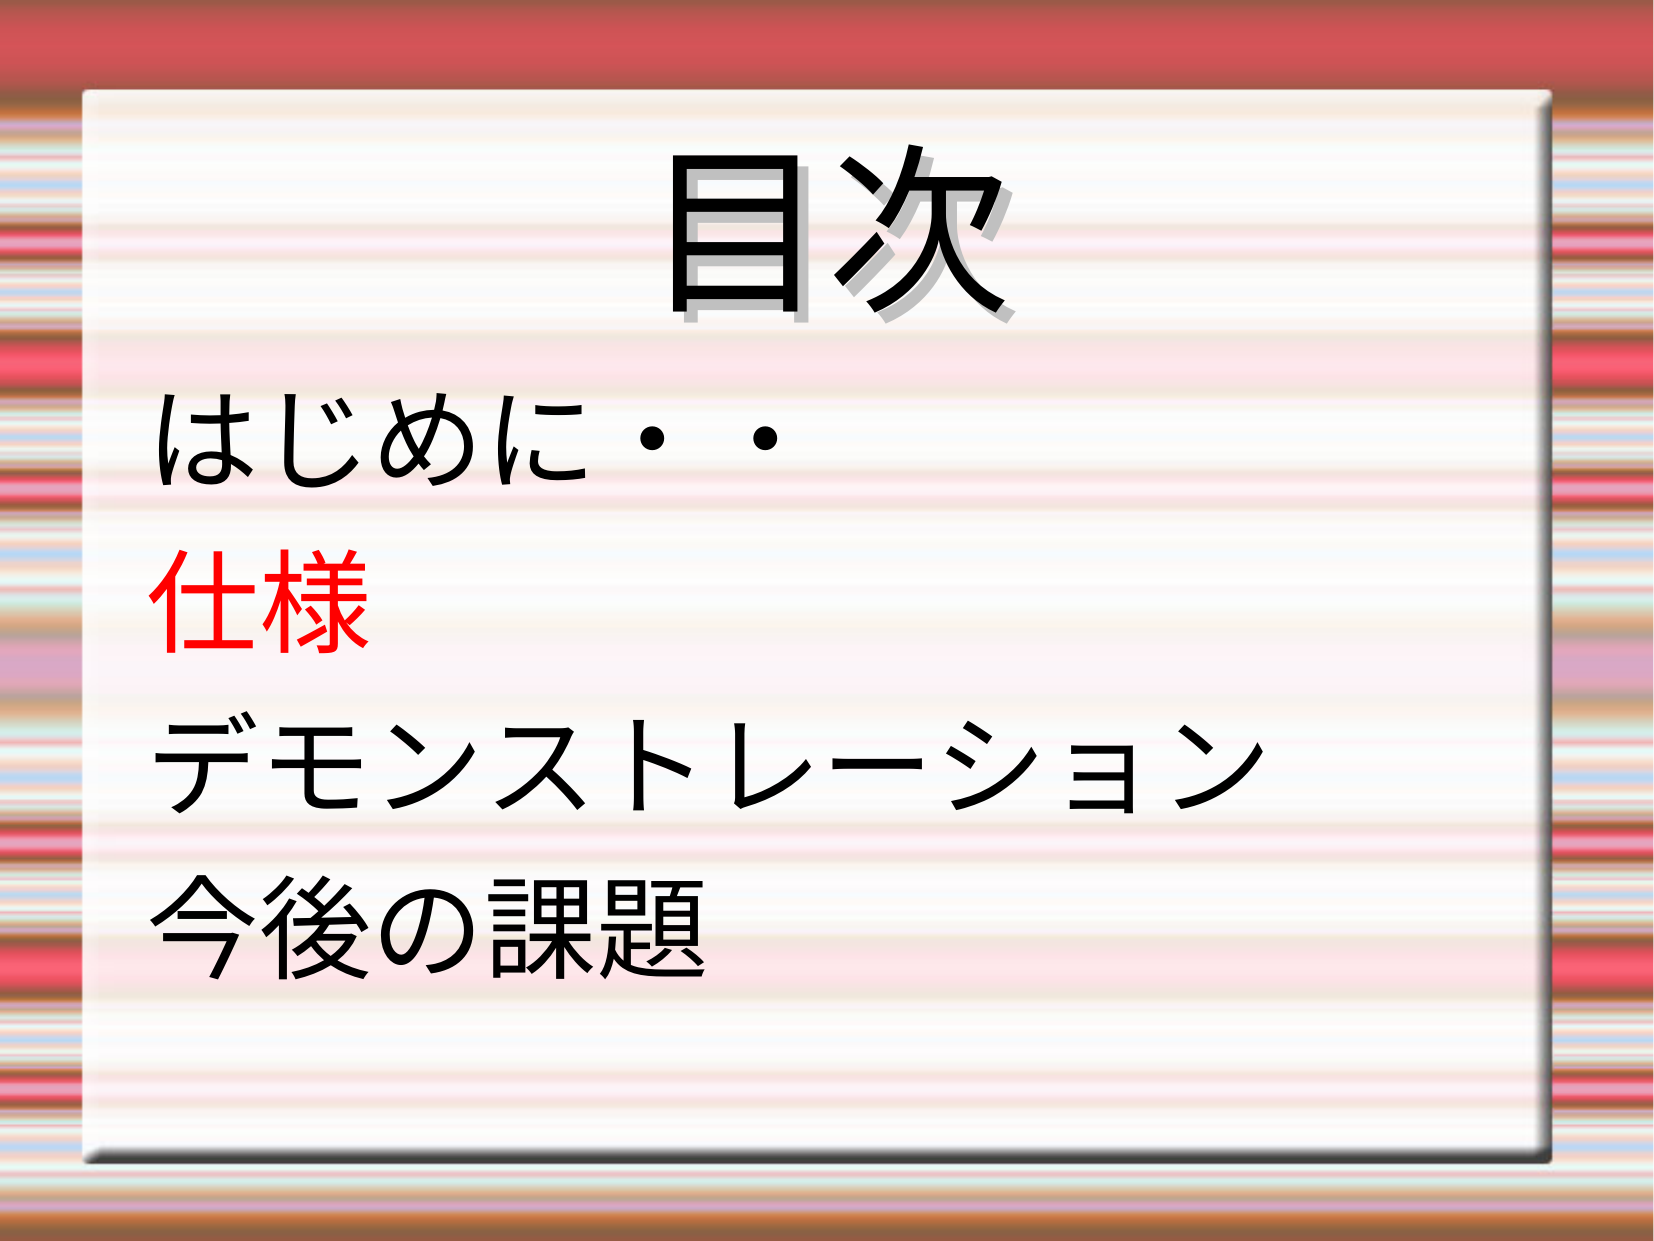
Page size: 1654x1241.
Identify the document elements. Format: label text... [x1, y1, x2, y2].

list はじめに・・ 仕様 デモンストレーション 今後の課題 [134, 350, 1516, 1133]
title 目次 [121, 114, 1534, 322]
picture [0, 0, 1654, 1241]
